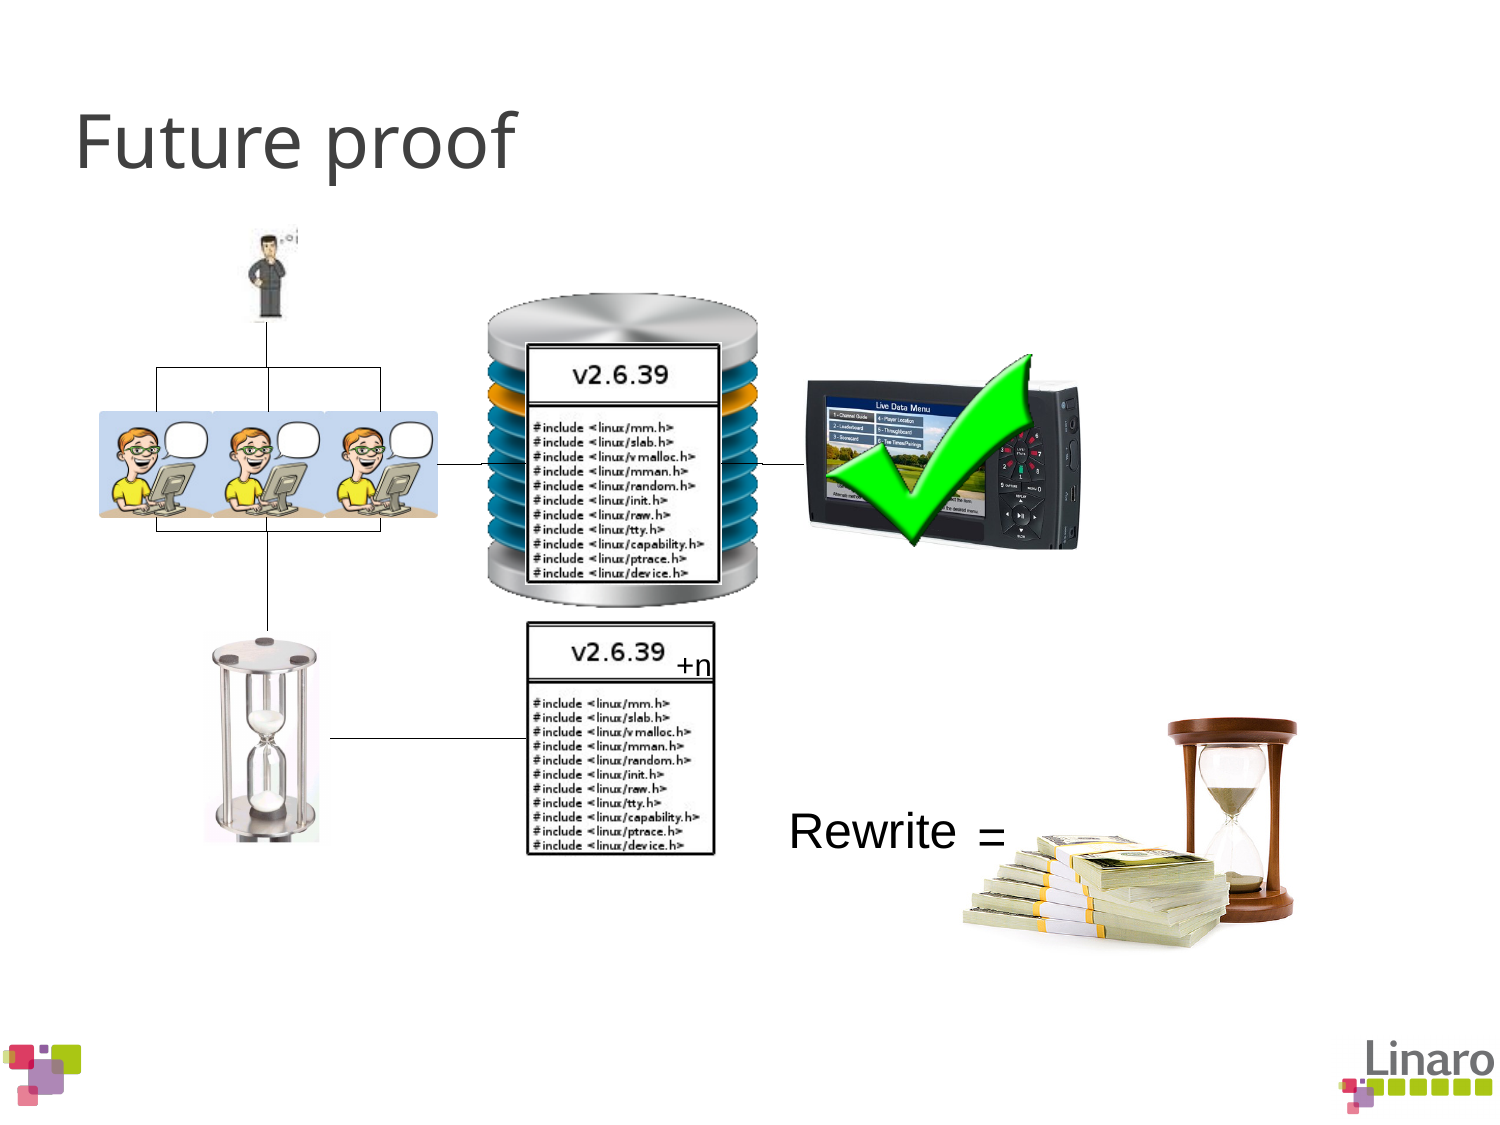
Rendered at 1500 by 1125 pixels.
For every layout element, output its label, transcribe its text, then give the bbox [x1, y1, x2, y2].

picture [1331, 1035, 1500, 1119]
text_box = [962, 797, 1229, 873]
picture [0, 1041, 84, 1125]
picture [236, 224, 298, 323]
picture [931, 696, 1365, 962]
picture [99, 411, 438, 519]
text_box +n [661, 637, 839, 697]
picture [525, 620, 717, 857]
picture [460, 289, 786, 615]
text_box Rewrite [773, 791, 1158, 867]
picture [203, 631, 331, 846]
picture [803, 354, 1081, 550]
title Future proof [59, 40, 1410, 237]
